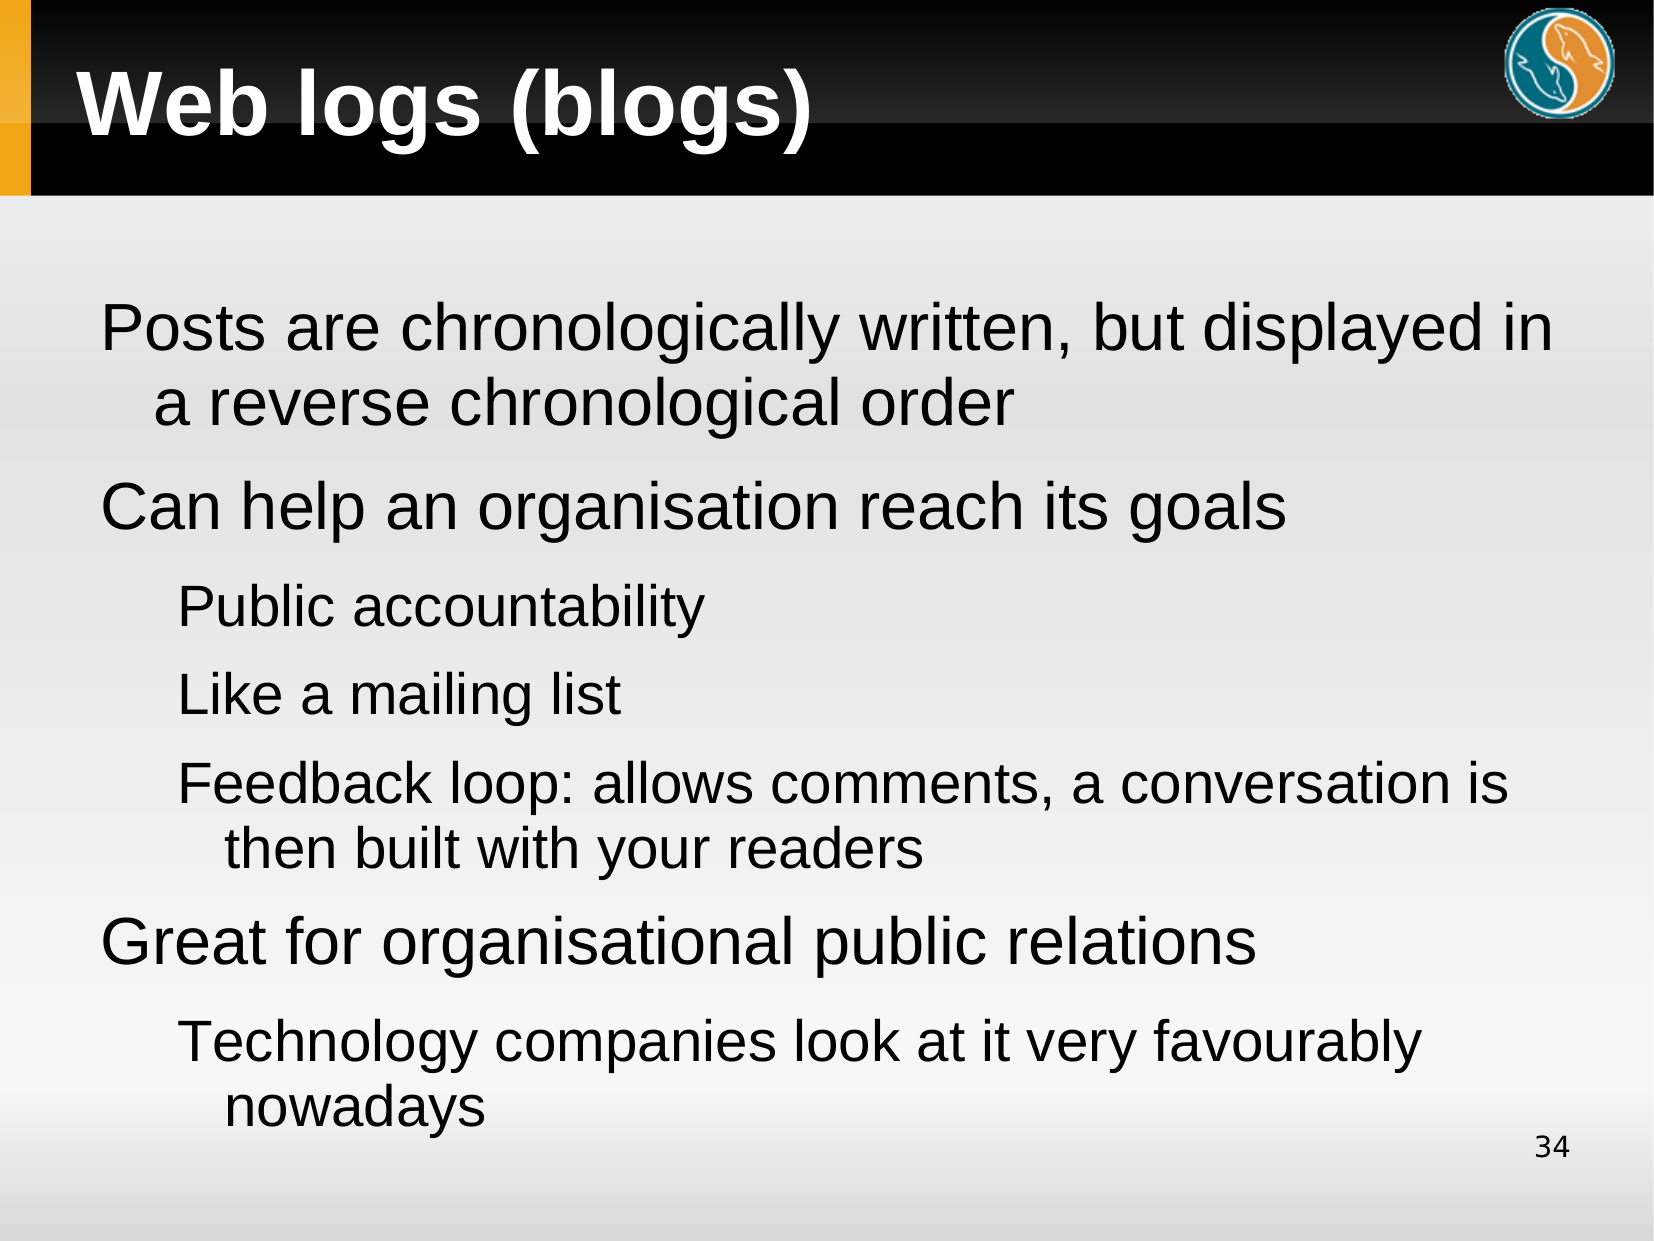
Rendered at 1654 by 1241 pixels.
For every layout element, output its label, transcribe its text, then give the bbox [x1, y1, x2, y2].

picture [0, 0, 1654, 1241]
list Posts are chronologically written, but displayed in a reverse chronological order Can help an organisation reach its goals Public accountability Like a mailing list Feedback loop: allows comments, a conversation is then built with your readers Great for organisational public relations Technology companies look at it very favourably nowadays [82, 290, 1571, 1139]
title Web logs (blogs) [76, 0, 1565, 208]
